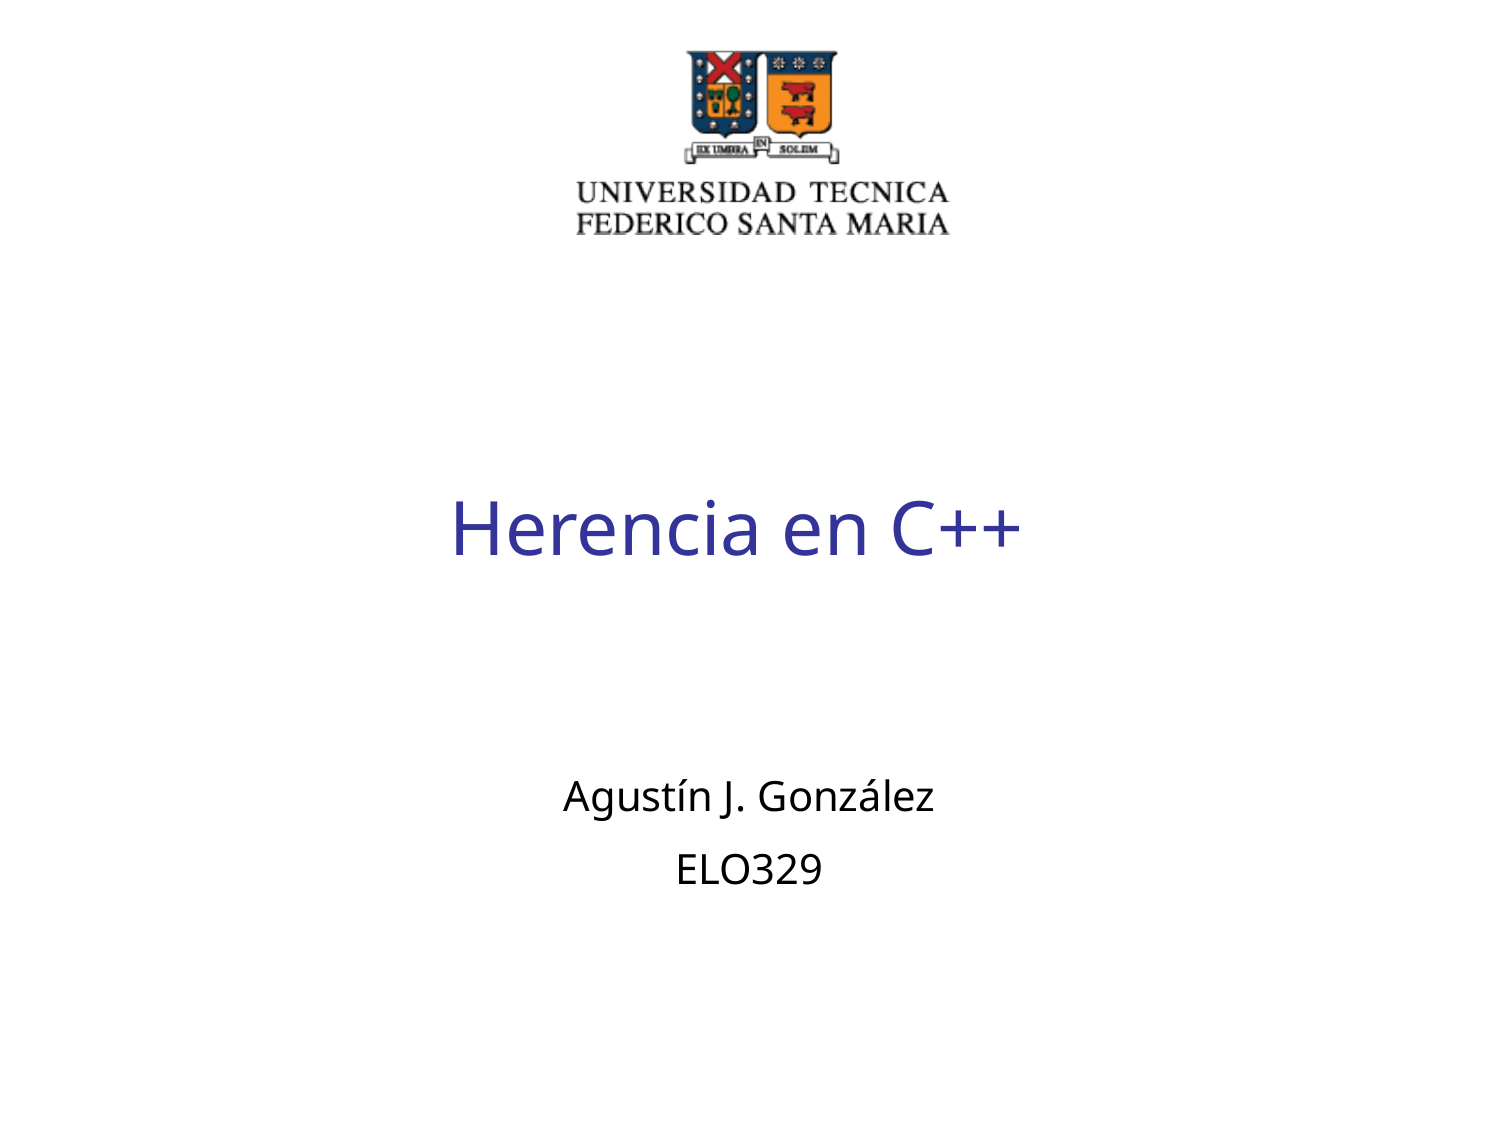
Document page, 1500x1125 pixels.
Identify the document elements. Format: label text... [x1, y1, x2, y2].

title Herencia en C++ [99, 401, 1374, 642]
picture [575, 49, 951, 235]
subtitle Agustín J. González ELO329 [74, 645, 1425, 1014]
